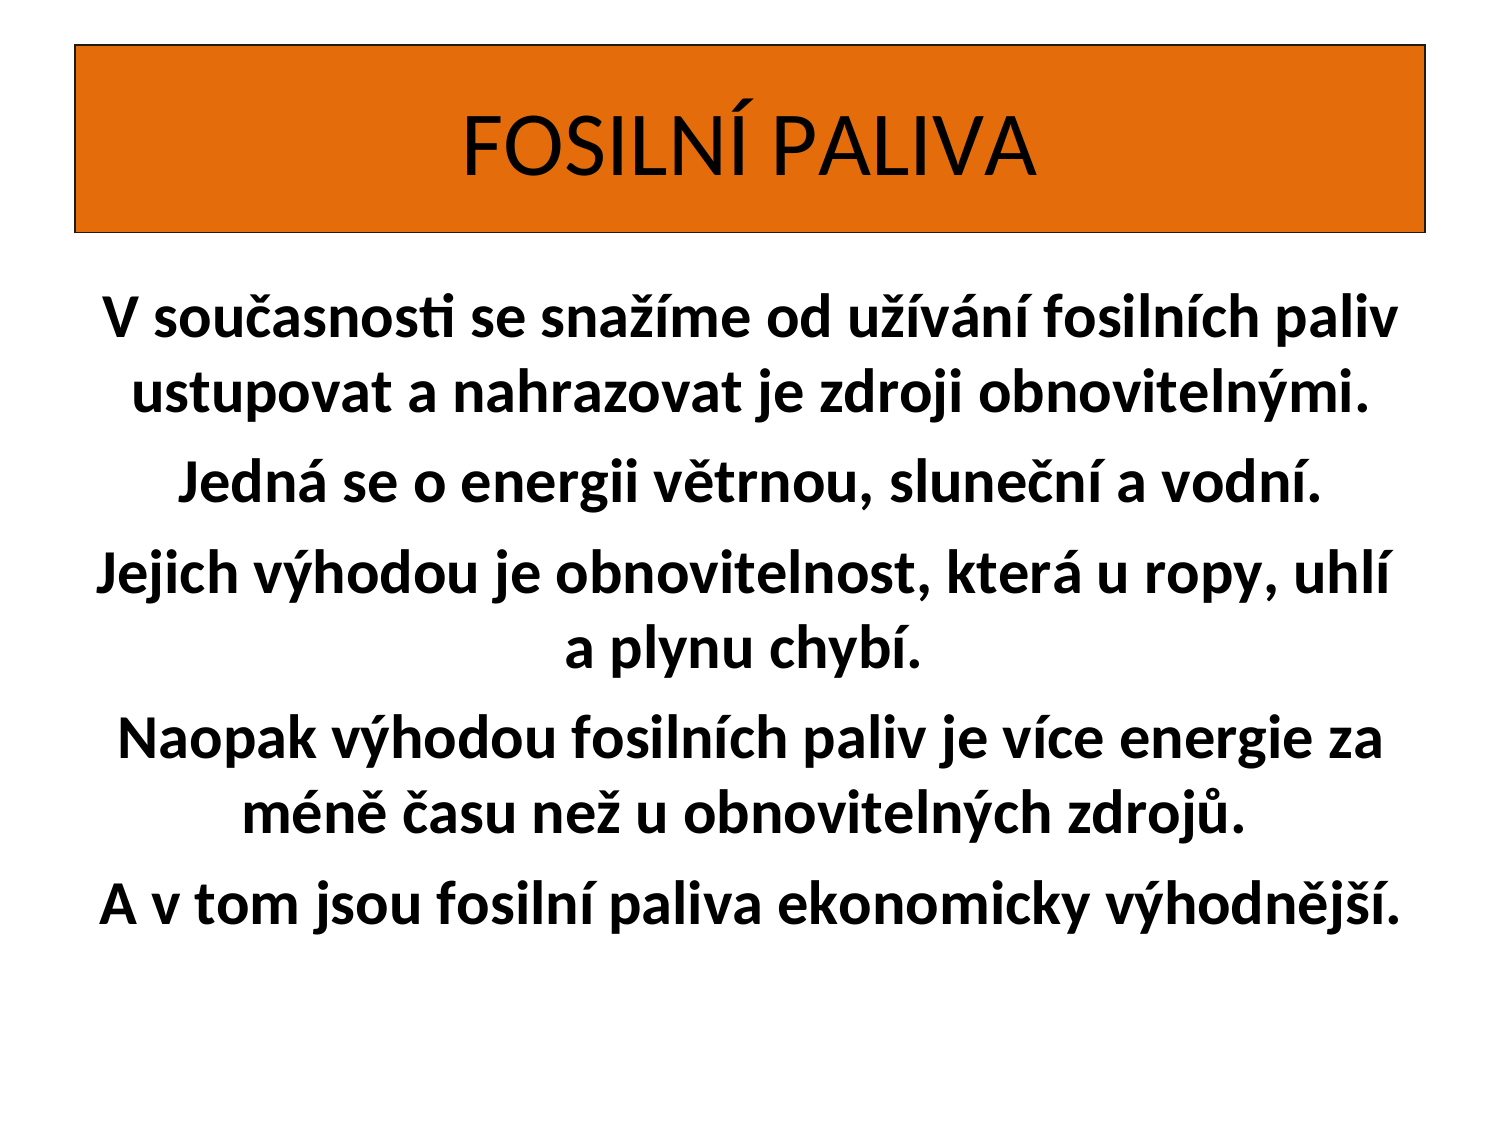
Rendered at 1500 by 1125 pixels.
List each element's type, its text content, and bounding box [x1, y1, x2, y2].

text_box FOSILNÍ PALIVA [75, 45, 1426, 233]
text_box V současnosti se snažíme od užívání fosilních paliv ustupovat a nahrazovat je zdroji obnovitelnými. Jedná se o energii větrnou, sluneční a vodní. Jejich výhodou je obnovitelnost, která u ropy, uhlí a plynu chybí. Naopak výhodou fosilních paliv je více energie za méně času než u obnovitelných zdrojů. A v tom jsou fosilní paliva ekonomicky výhodnější. [76, 267, 1427, 1010]
